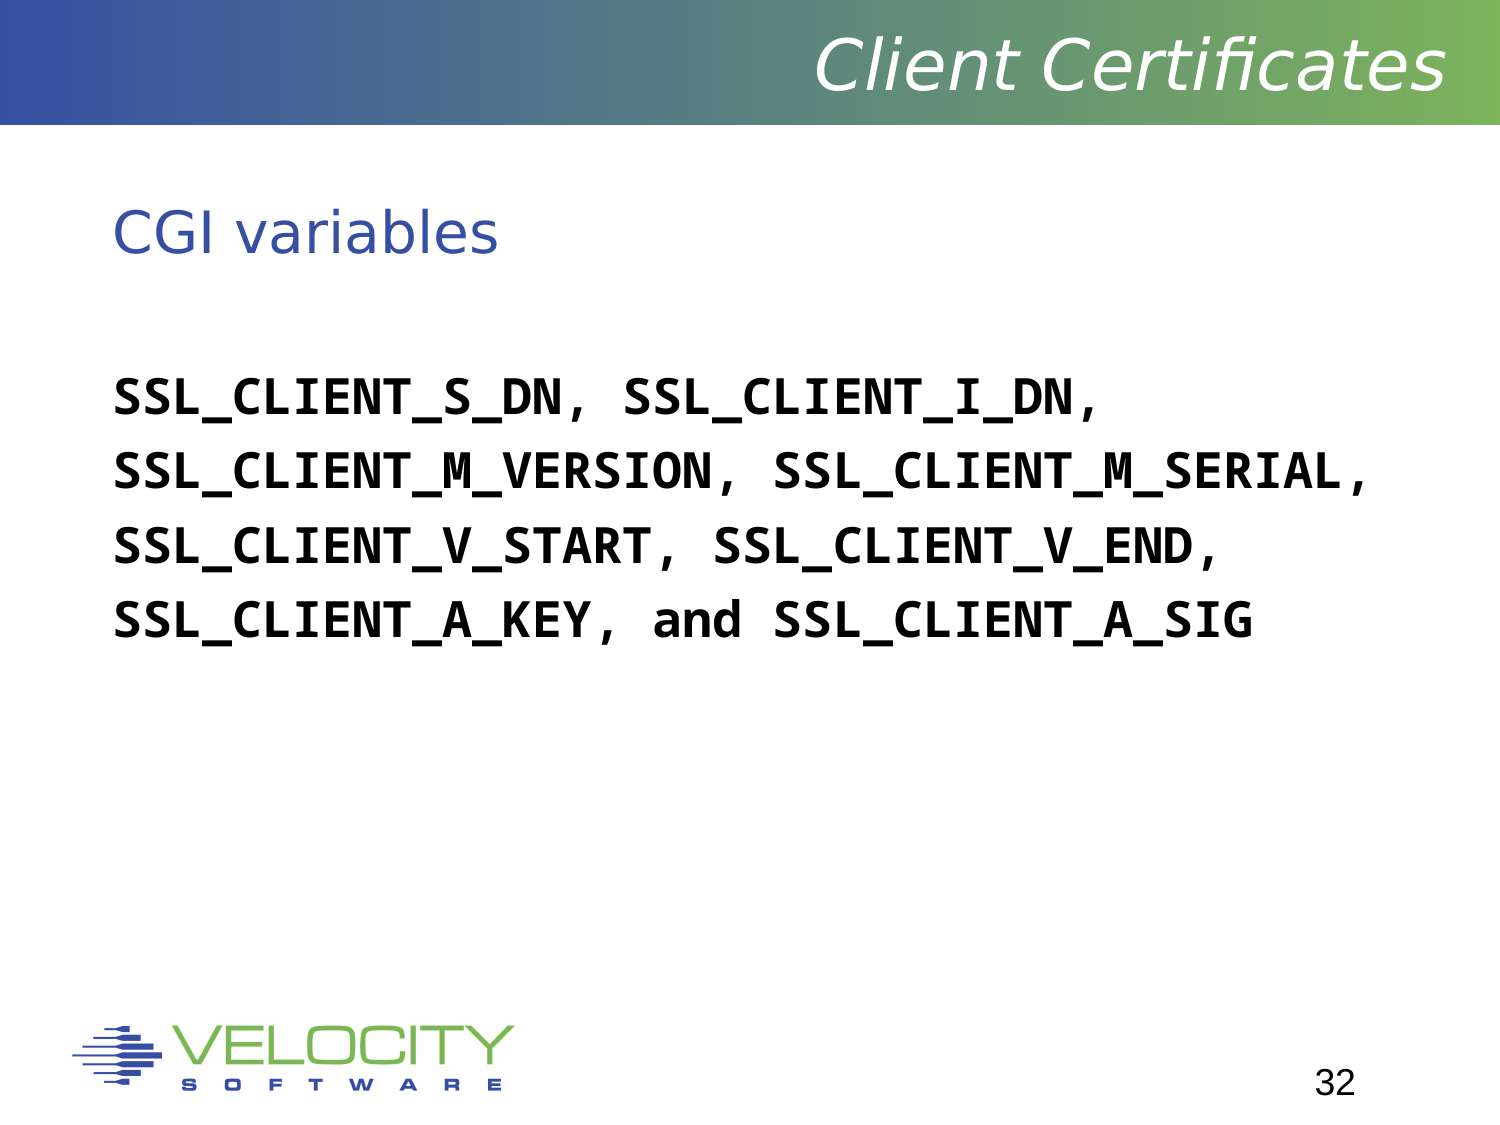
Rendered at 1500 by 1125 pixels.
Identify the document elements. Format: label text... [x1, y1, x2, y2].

title Client Certificates [62, 12, 1463, 113]
list CGI variables SSL_CLIENT_S_DN, SSL_CLIENT_I_DN, SSL_CLIENT_M_VERSION, SSL_CLIENT_M_SERIAL, SSL_CLIENT_V_START, SSL_CLIENT_V_END, SSL_CLIENT_A_KEY, and SSL_CLIENT_A_SIG [70, 187, 1500, 856]
picture [50, 1021, 538, 1094]
